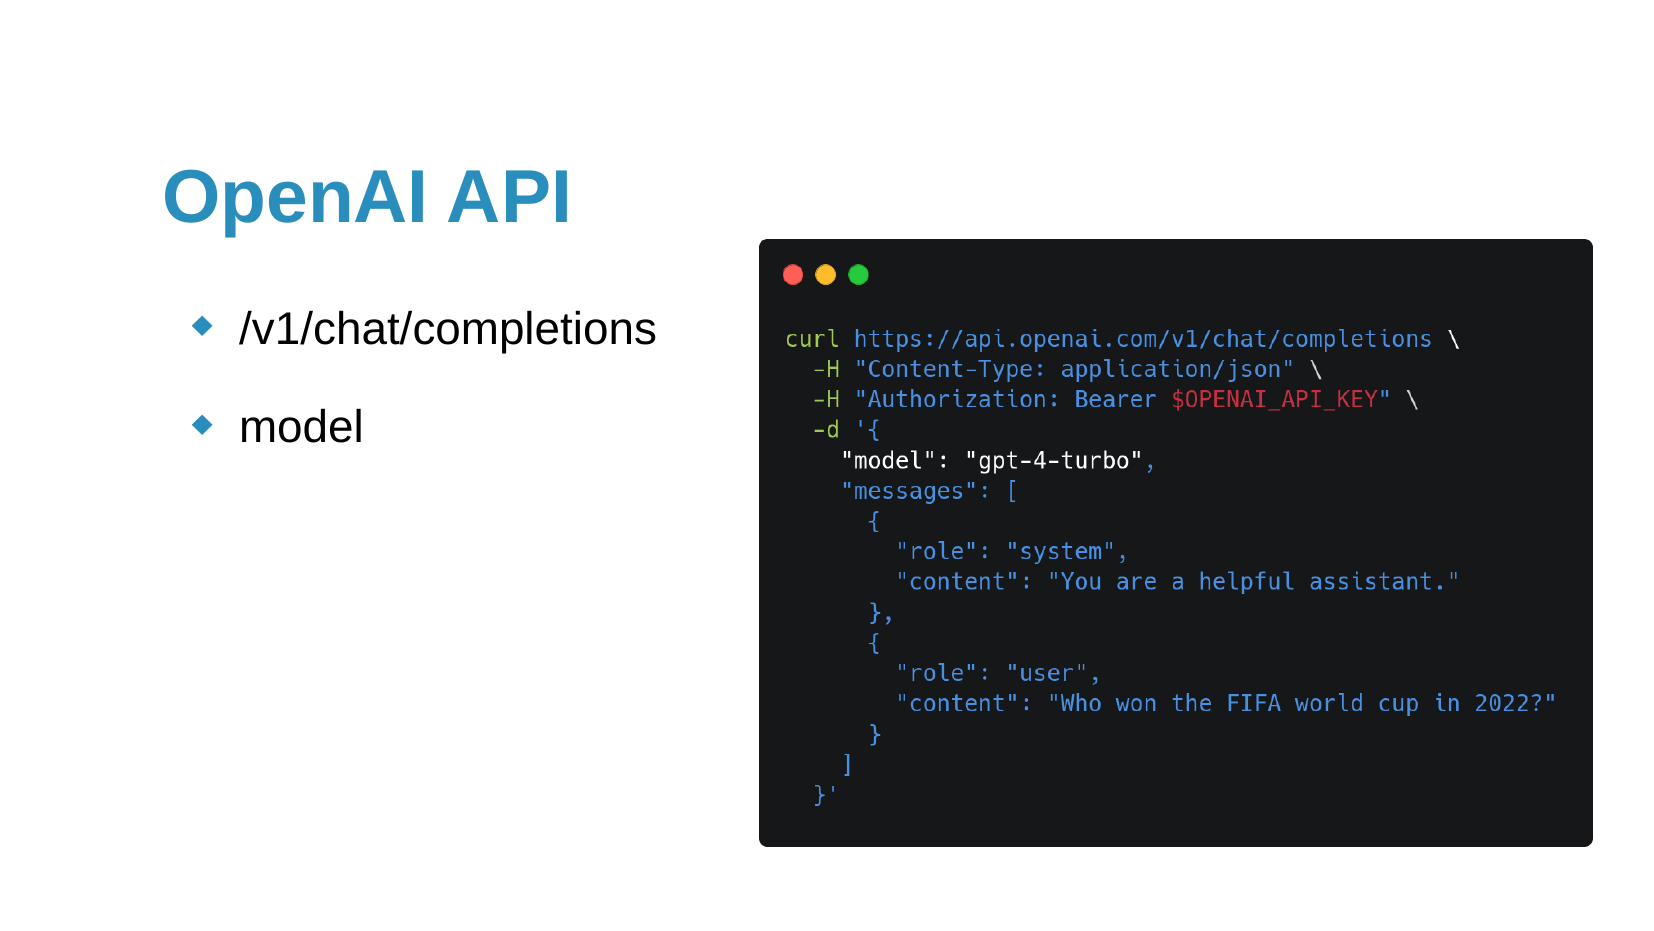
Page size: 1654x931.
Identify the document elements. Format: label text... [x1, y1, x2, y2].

text_box OpenAI API [147, 147, 667, 331]
text_box /v1/chat/completions model [177, 295, 667, 931]
picture [667, 147, 1654, 931]
